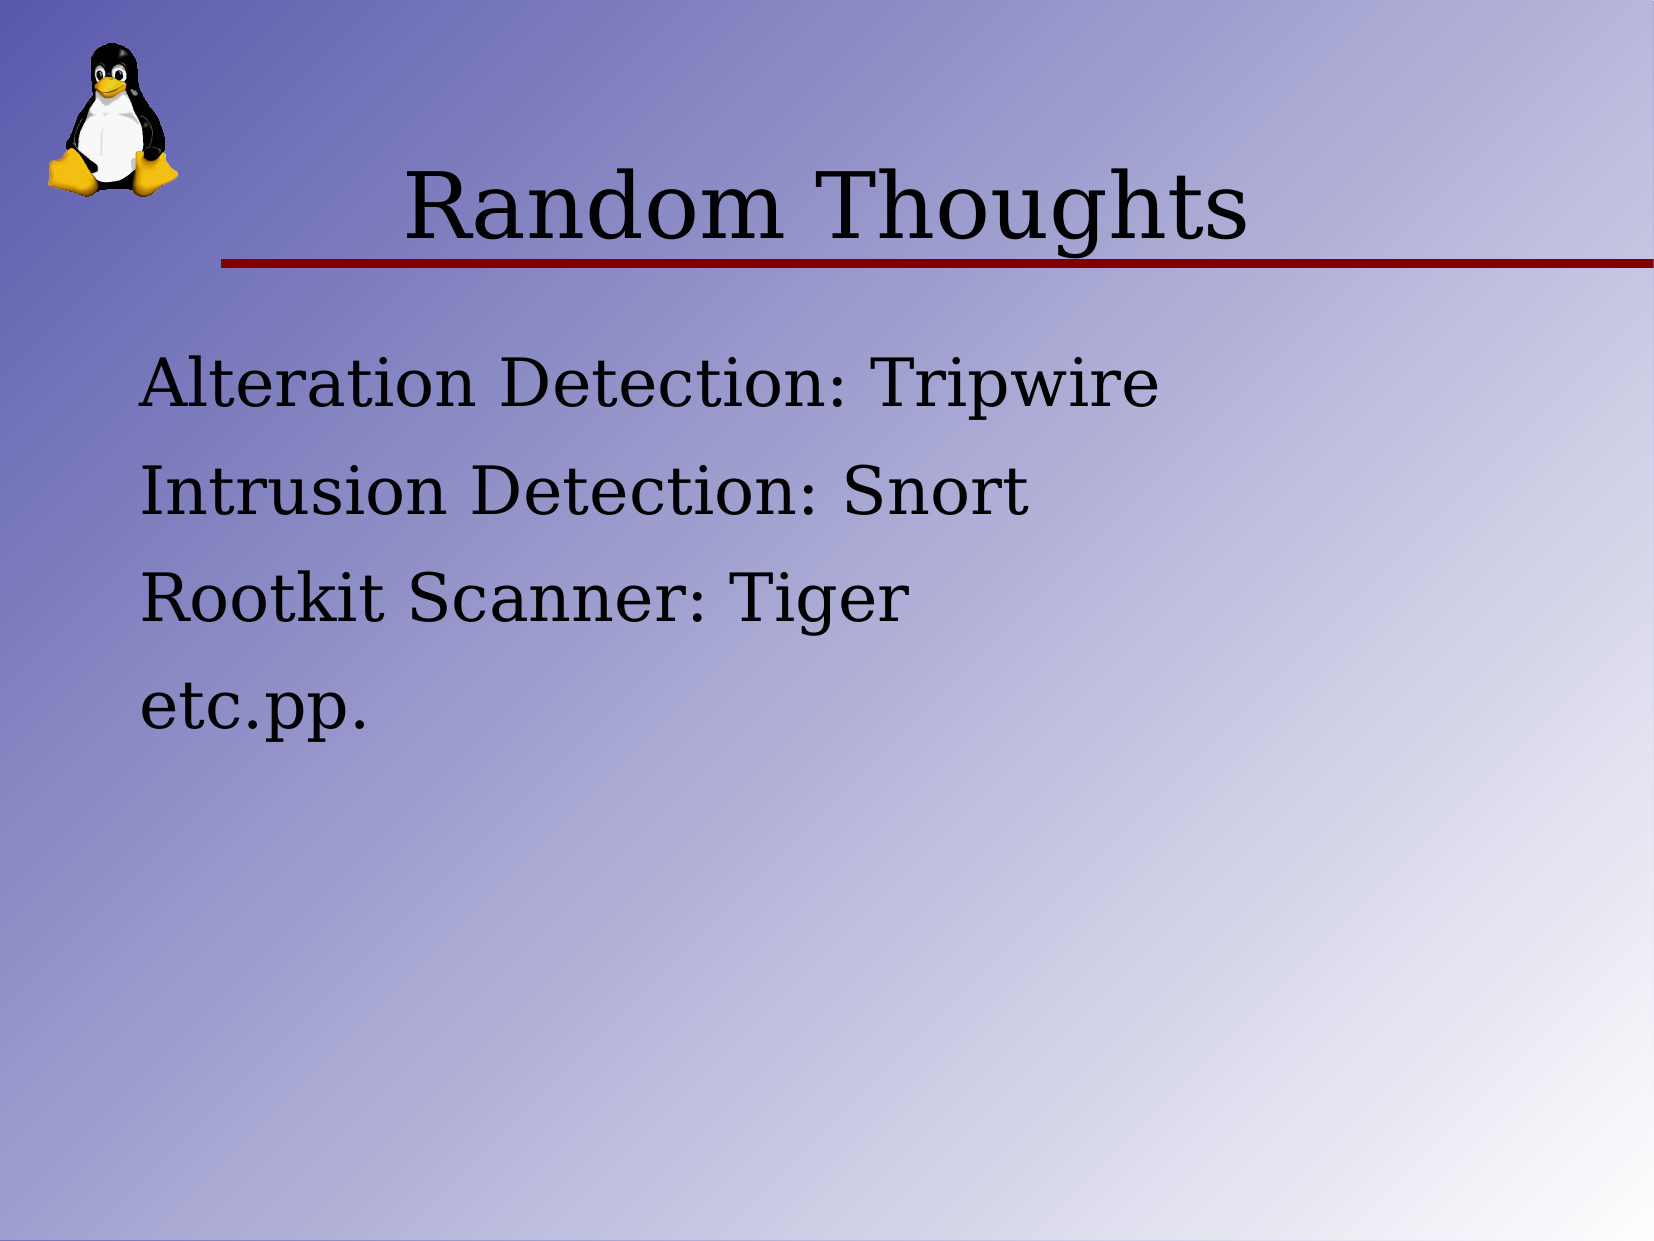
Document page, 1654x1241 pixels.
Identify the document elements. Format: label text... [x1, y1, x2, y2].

title Random Thoughts [121, 102, 1534, 311]
list Alteration Detection: Tripwire Intrusion Detection: Snort Rootkit Scanner: Tiger etc.pp. [121, 344, 1534, 1127]
picture [48, 43, 178, 197]
